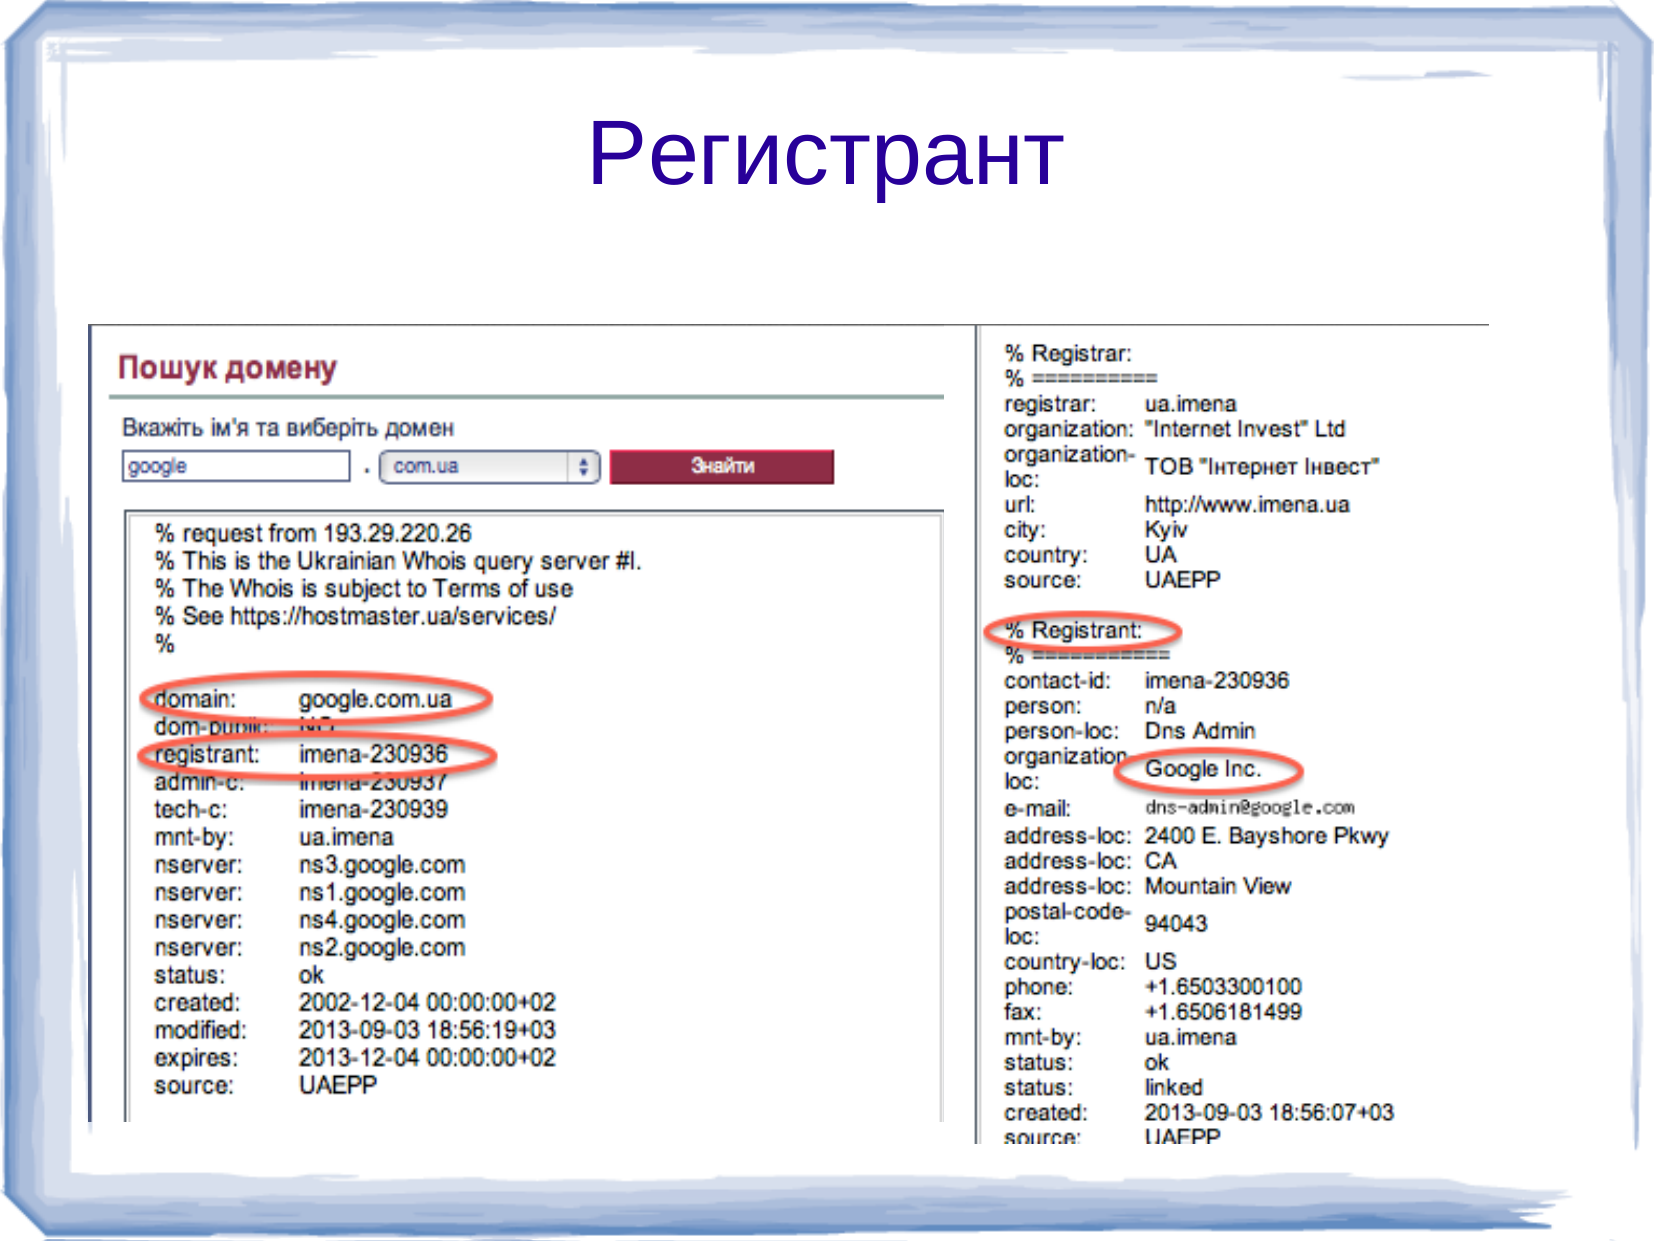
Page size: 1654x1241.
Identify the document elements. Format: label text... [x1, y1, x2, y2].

picture [0, 0, 1654, 1241]
title Регистрант [82, 49, 1571, 257]
